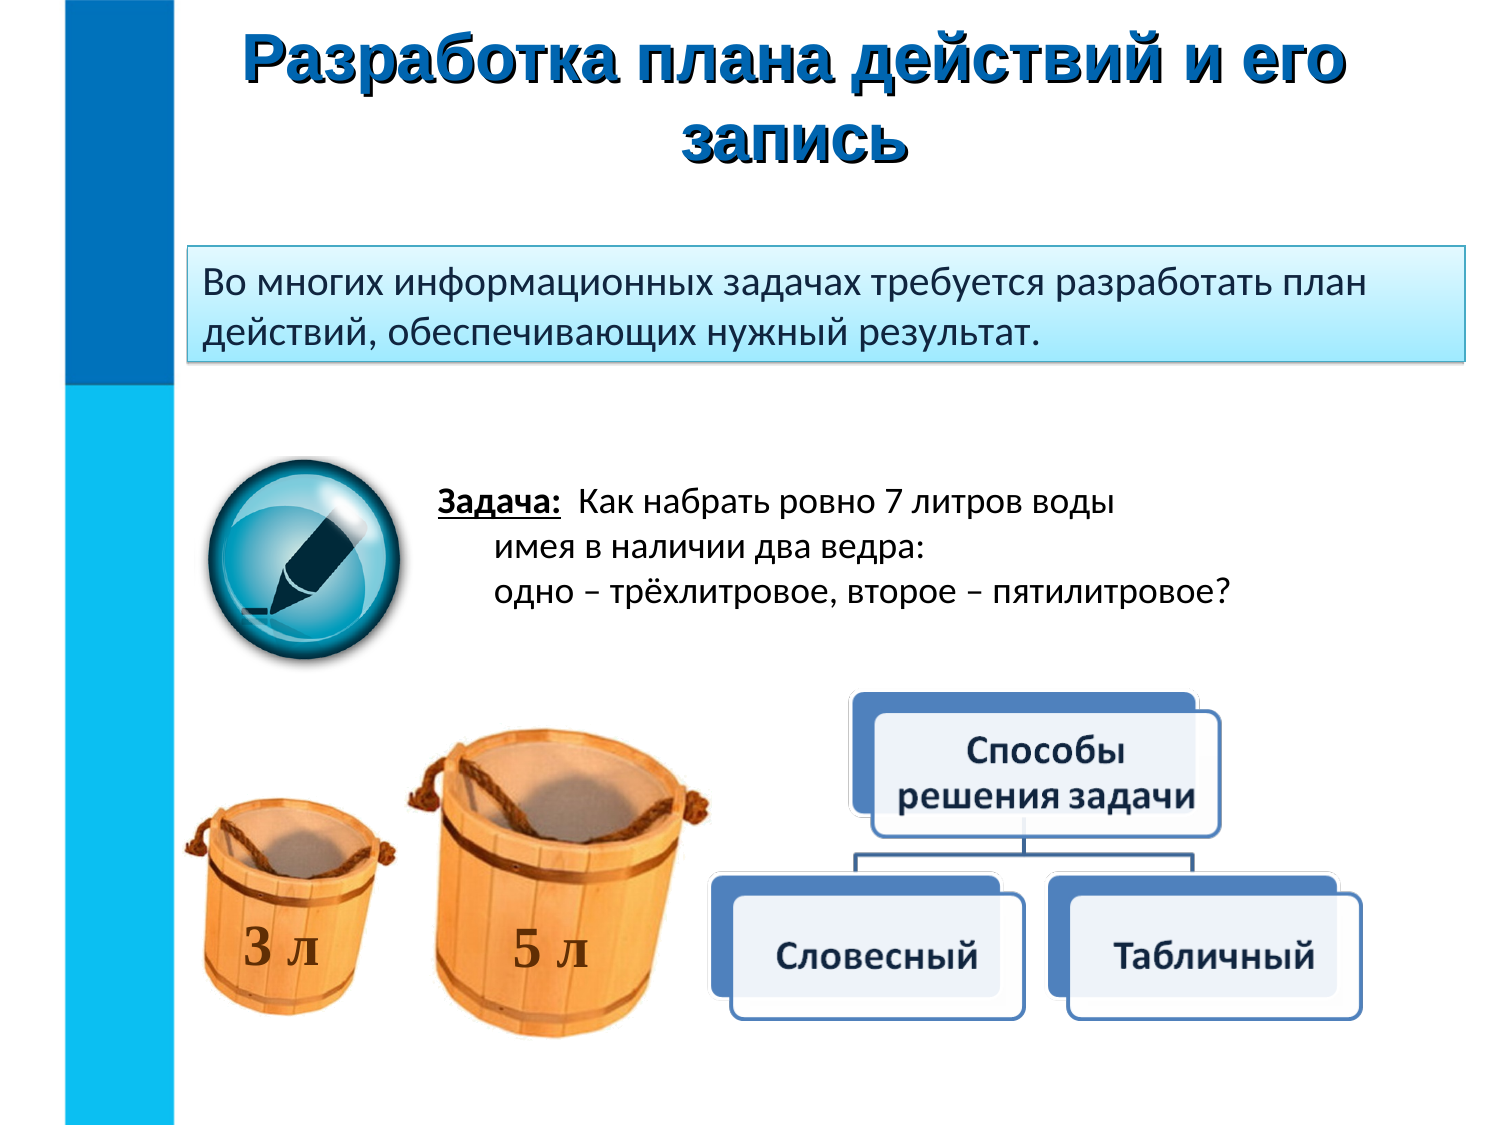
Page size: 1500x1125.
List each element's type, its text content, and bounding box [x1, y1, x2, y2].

text_box 3 л [228, 899, 370, 986]
text_box Задача: Как набрать ровно 7 литров воды имея в наличии два ведра: одно – трёхлитровое, второе – пятилитровое? [422, 468, 1465, 620]
text_box 5 л [497, 901, 640, 987]
text_box Во многих информационных задачах требуется разработать план действий, обеспечивающих нужный результат. [187, 246, 1465, 362]
picture [0, 0, 1500, 1125]
title Разработка плана действий и его запись [164, 0, 1426, 188]
